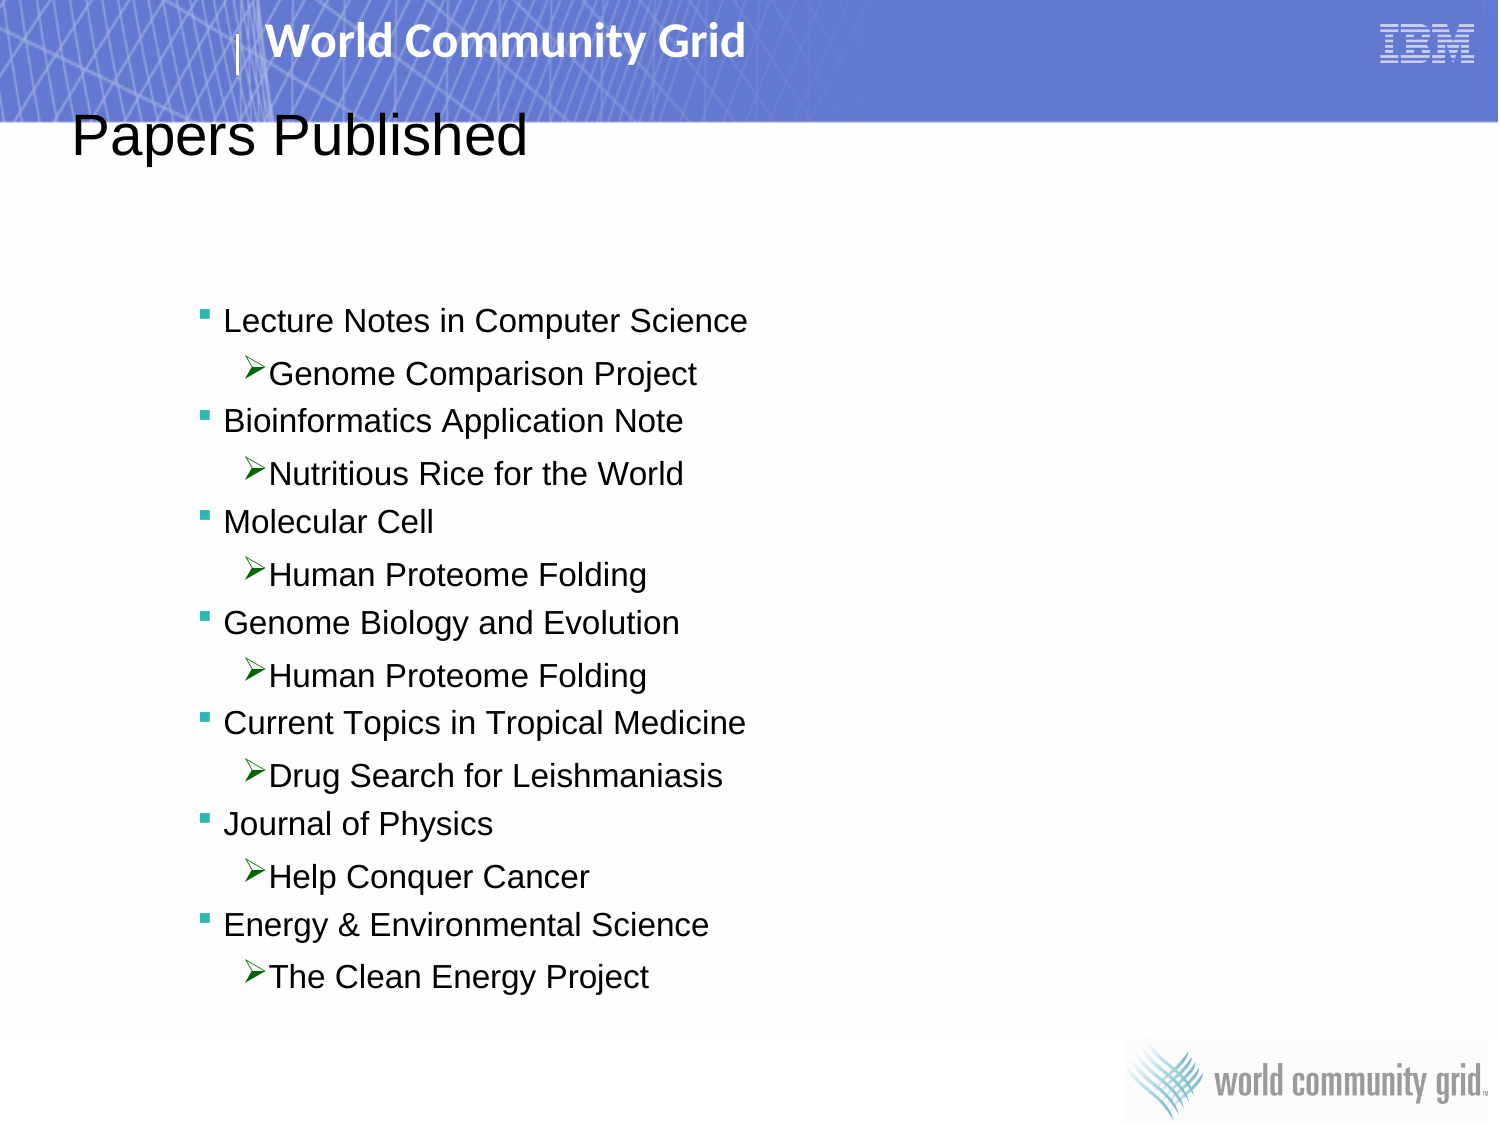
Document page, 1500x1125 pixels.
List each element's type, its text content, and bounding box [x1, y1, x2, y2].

picture [1380, 24, 1476, 63]
list Lecture Notes in Computer Science Genome Comparison Project Bioinformatics Application Note Nutritious Rice for the World Molecular Cell Human Proteome Folding Genome Biology and Evolution Human Proteome Folding Current Topics in Tropical Medicine Drug Search for Leishmaniasis Journal of Physics Help Conquer Cancer Energy & Environmental Science The Clean Energy Project [182, 291, 1388, 932]
picture [1125, 1037, 1488, 1121]
title Papers Published [56, 97, 1410, 179]
